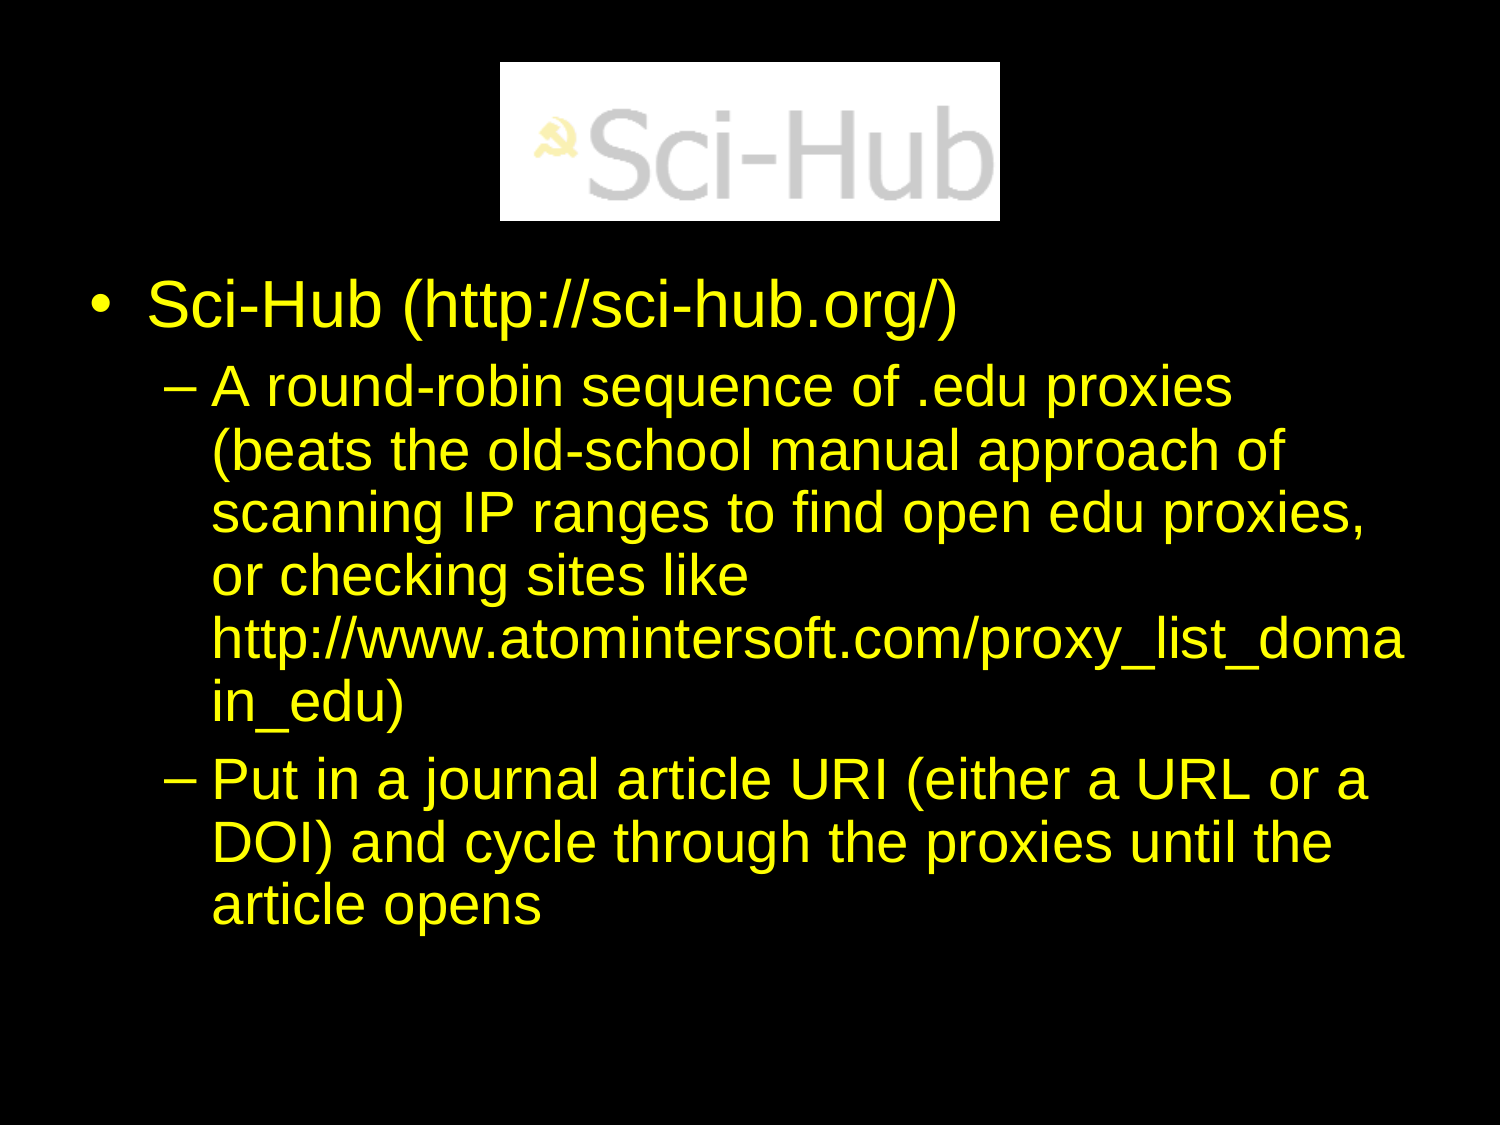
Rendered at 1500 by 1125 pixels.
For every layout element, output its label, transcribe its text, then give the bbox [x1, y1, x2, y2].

list Sci-Hub (http://sci-hub.org/) A round-robin sequence of .edu proxies (beats the old-school manual approach of scanning IP ranges to find open edu proxies, or checking sites like http://www.atomintersoft.com/proxy_list_domain_edu) Put in a journal article URI (either a URL or a DOI) and cycle through the proxies until the article opens [75, 262, 1426, 1025]
picture [500, 62, 1000, 221]
